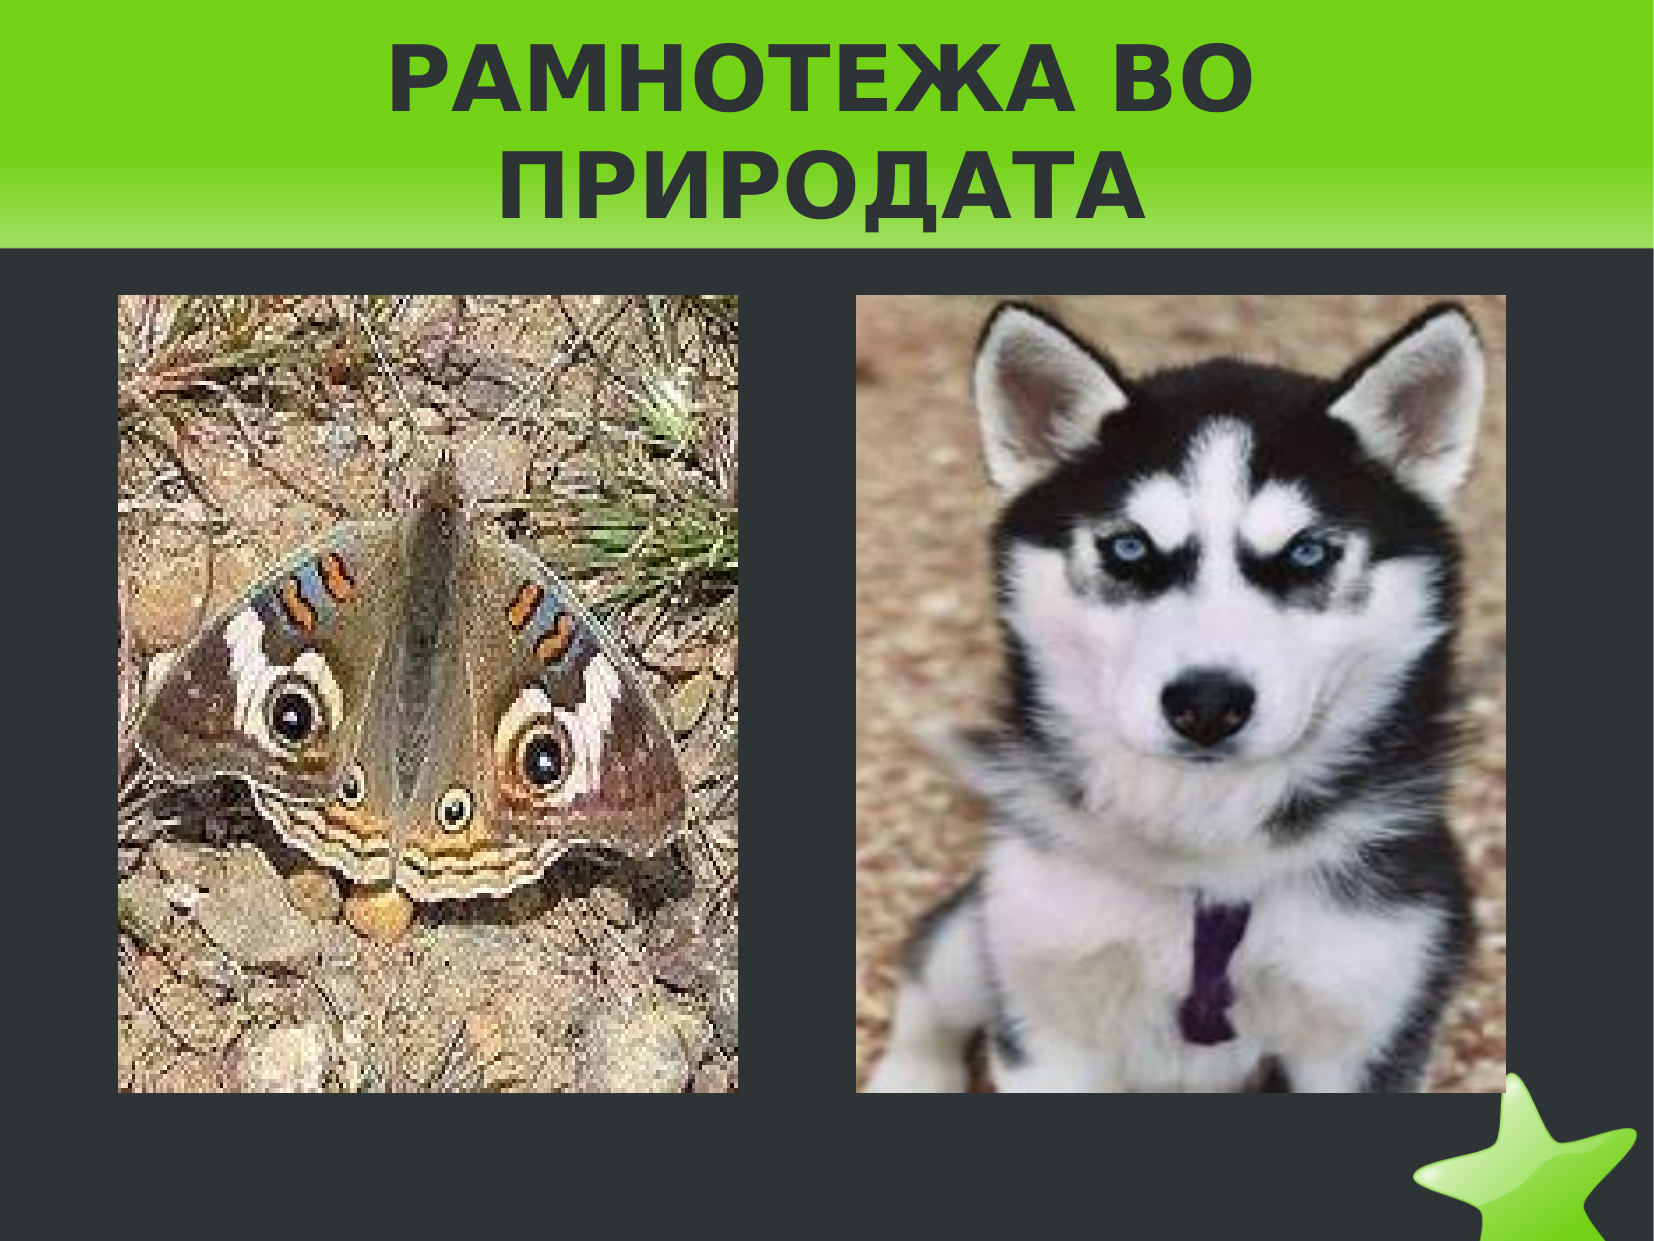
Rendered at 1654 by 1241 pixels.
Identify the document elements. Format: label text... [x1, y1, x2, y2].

title РАМНОТЕЖА ВО ПРИРОДАТА [76, 25, 1565, 240]
picture [0, 0, 1654, 1241]
chart [82, 290, 1571, 1109]
